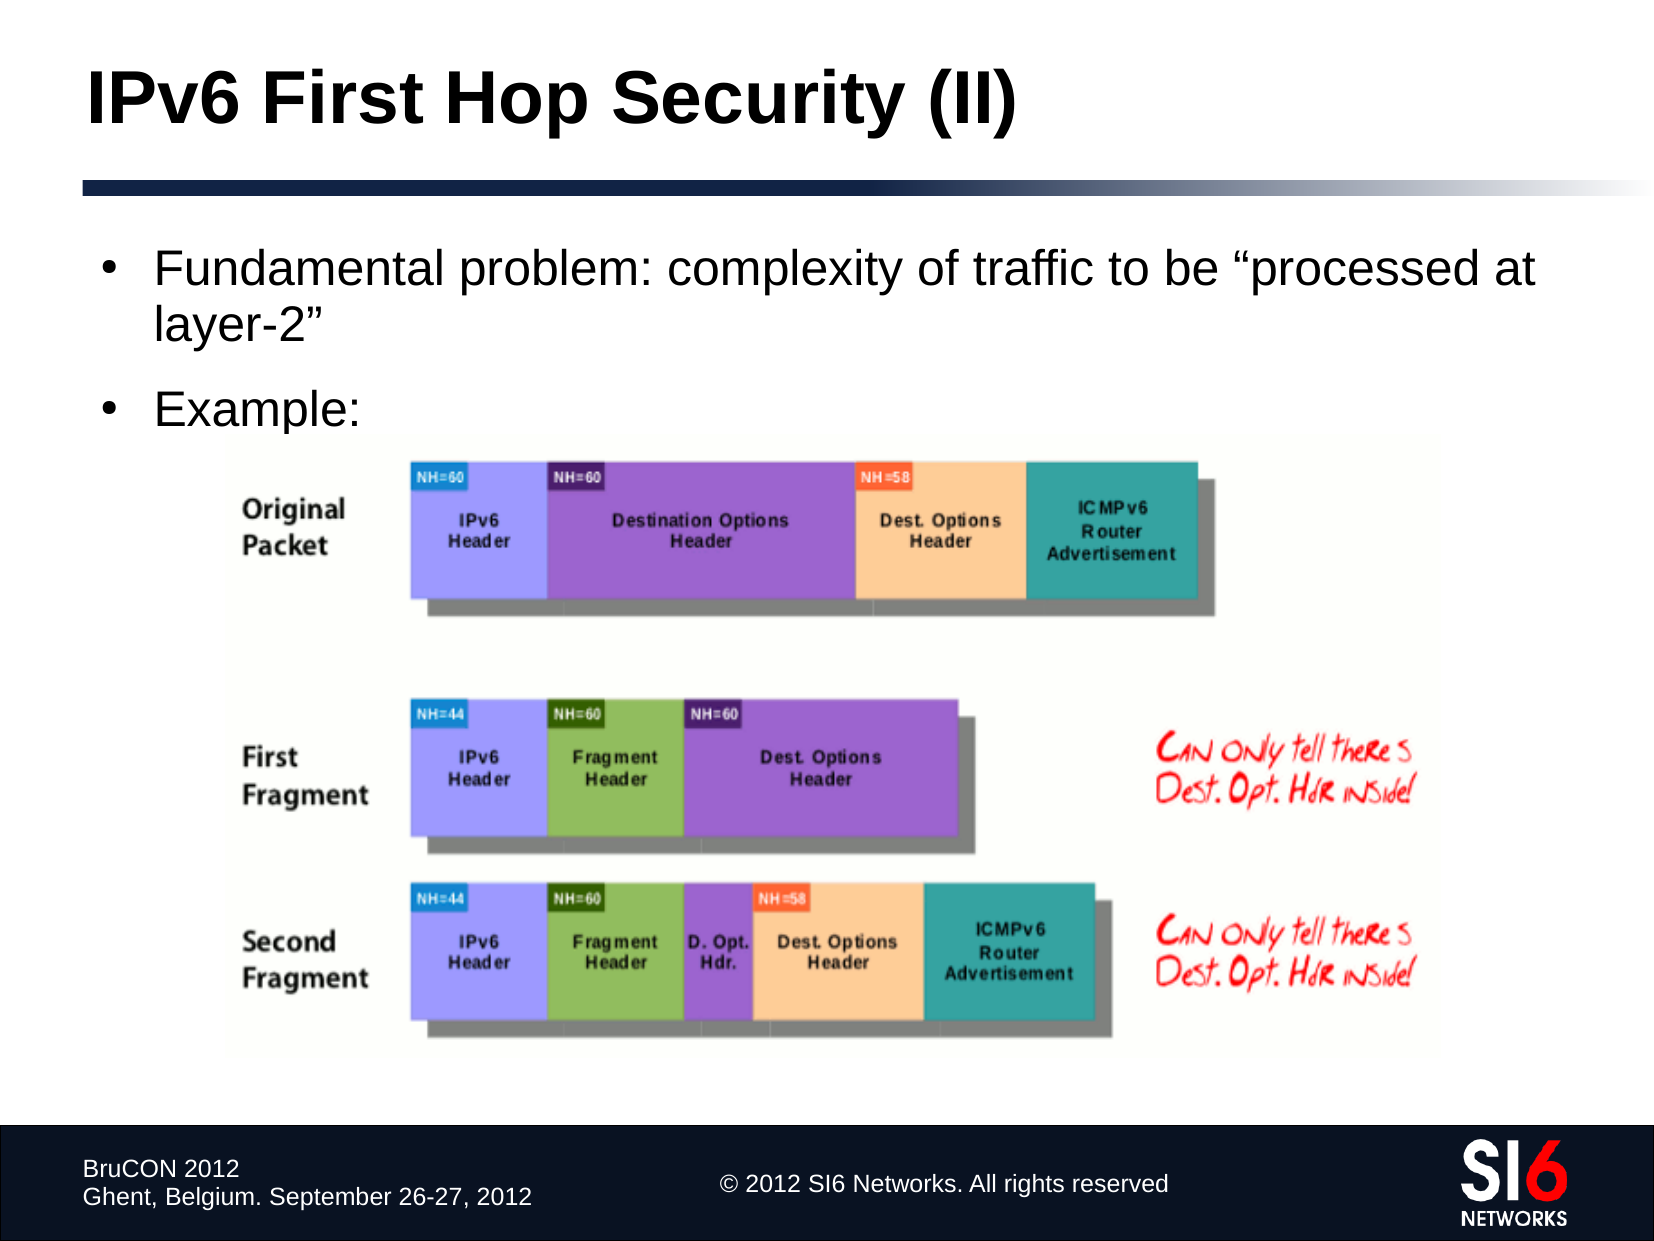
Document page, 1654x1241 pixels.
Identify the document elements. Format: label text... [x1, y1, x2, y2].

picture [225, 434, 1441, 1058]
list Fundamental problem: complexity of traffic to be “processed at layer-2” Example: [82, 240, 1571, 1059]
title IPv6 First Hop Security (II) [86, 30, 1576, 166]
picture [1461, 1139, 1567, 1226]
